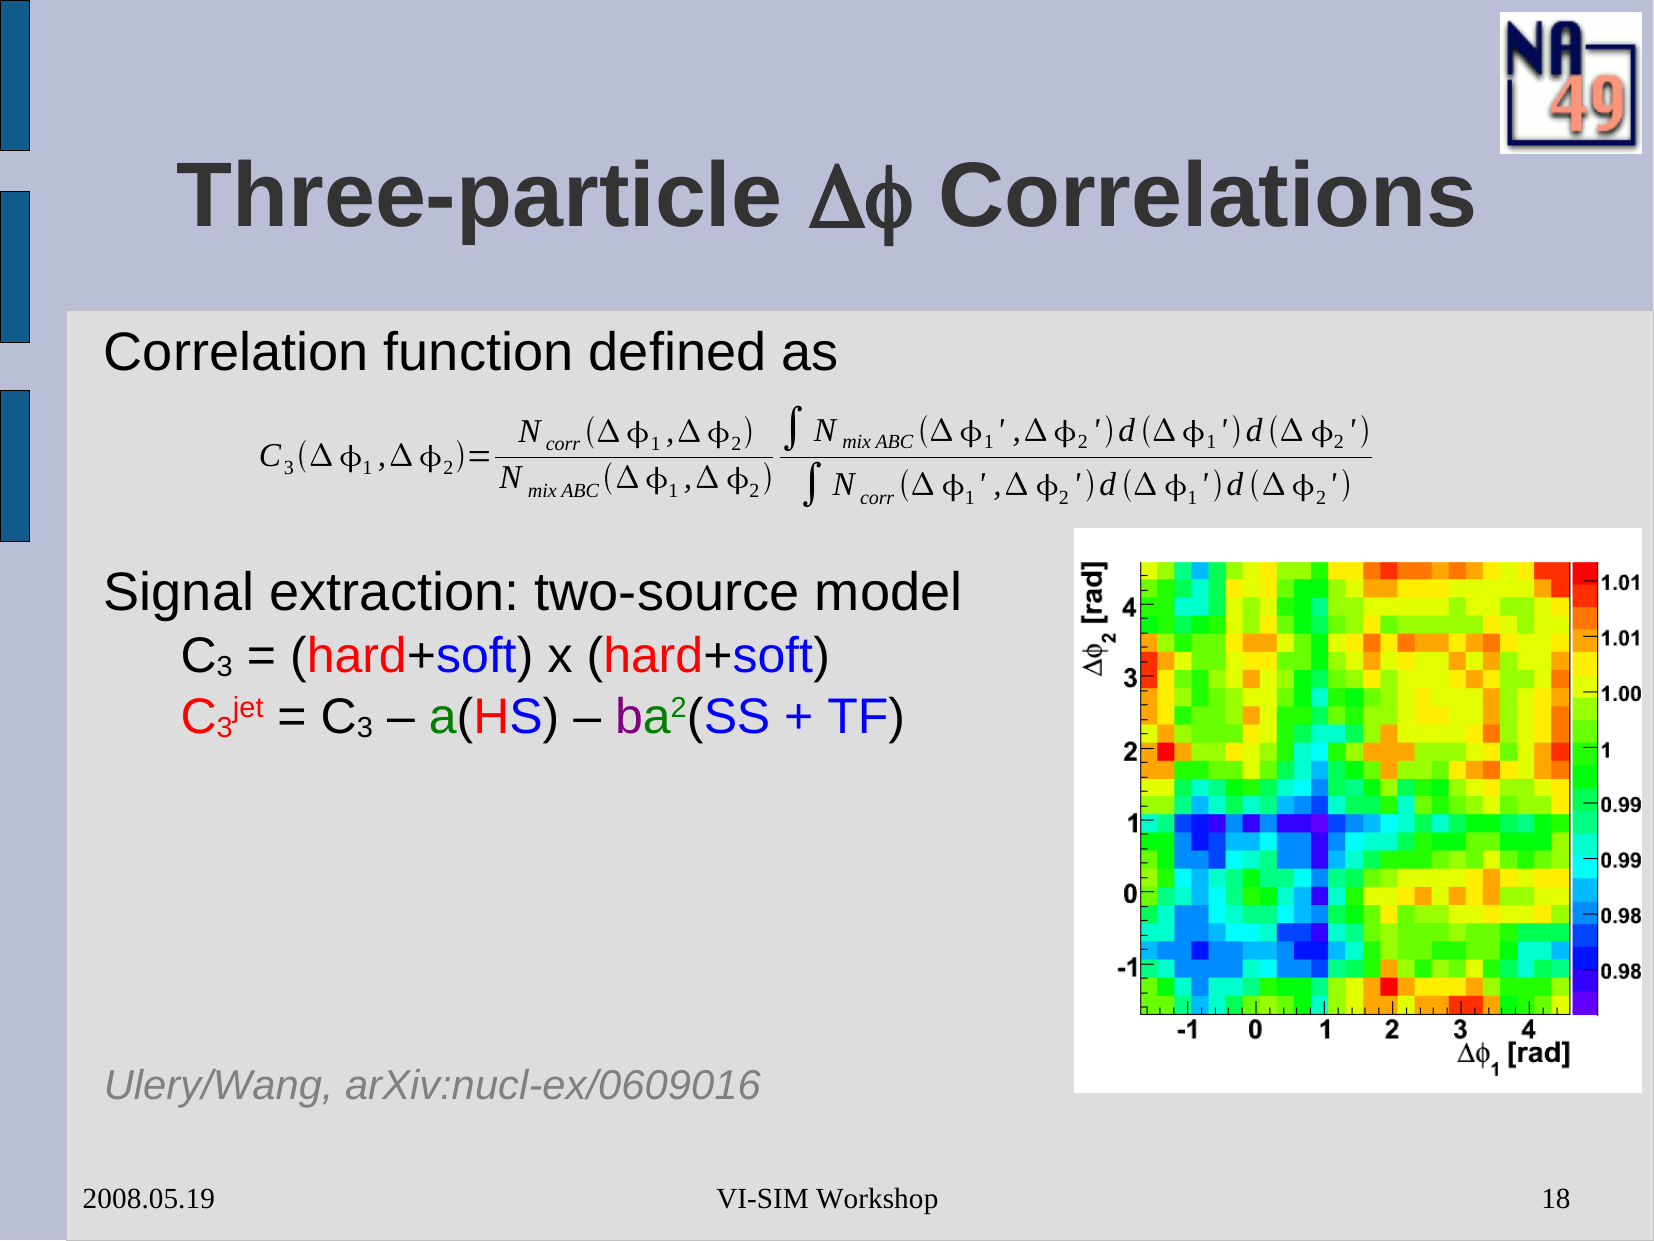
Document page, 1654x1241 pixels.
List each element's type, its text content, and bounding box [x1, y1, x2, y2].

picture [1500, 12, 1642, 154]
list Correlation function defined as Signal extraction: two-source model C3 = (hard+soft) x (hard+soft) C3jet = C3 – a(HS) – ba2(SS + TF) Ulery/Wang, arXiv:nucl-ex/0609016 [86, 321, 1241, 1147]
chart [252, 404, 1379, 510]
picture [1074, 528, 1642, 1093]
title Three-particle Df Correlations [121, 98, 1534, 291]
